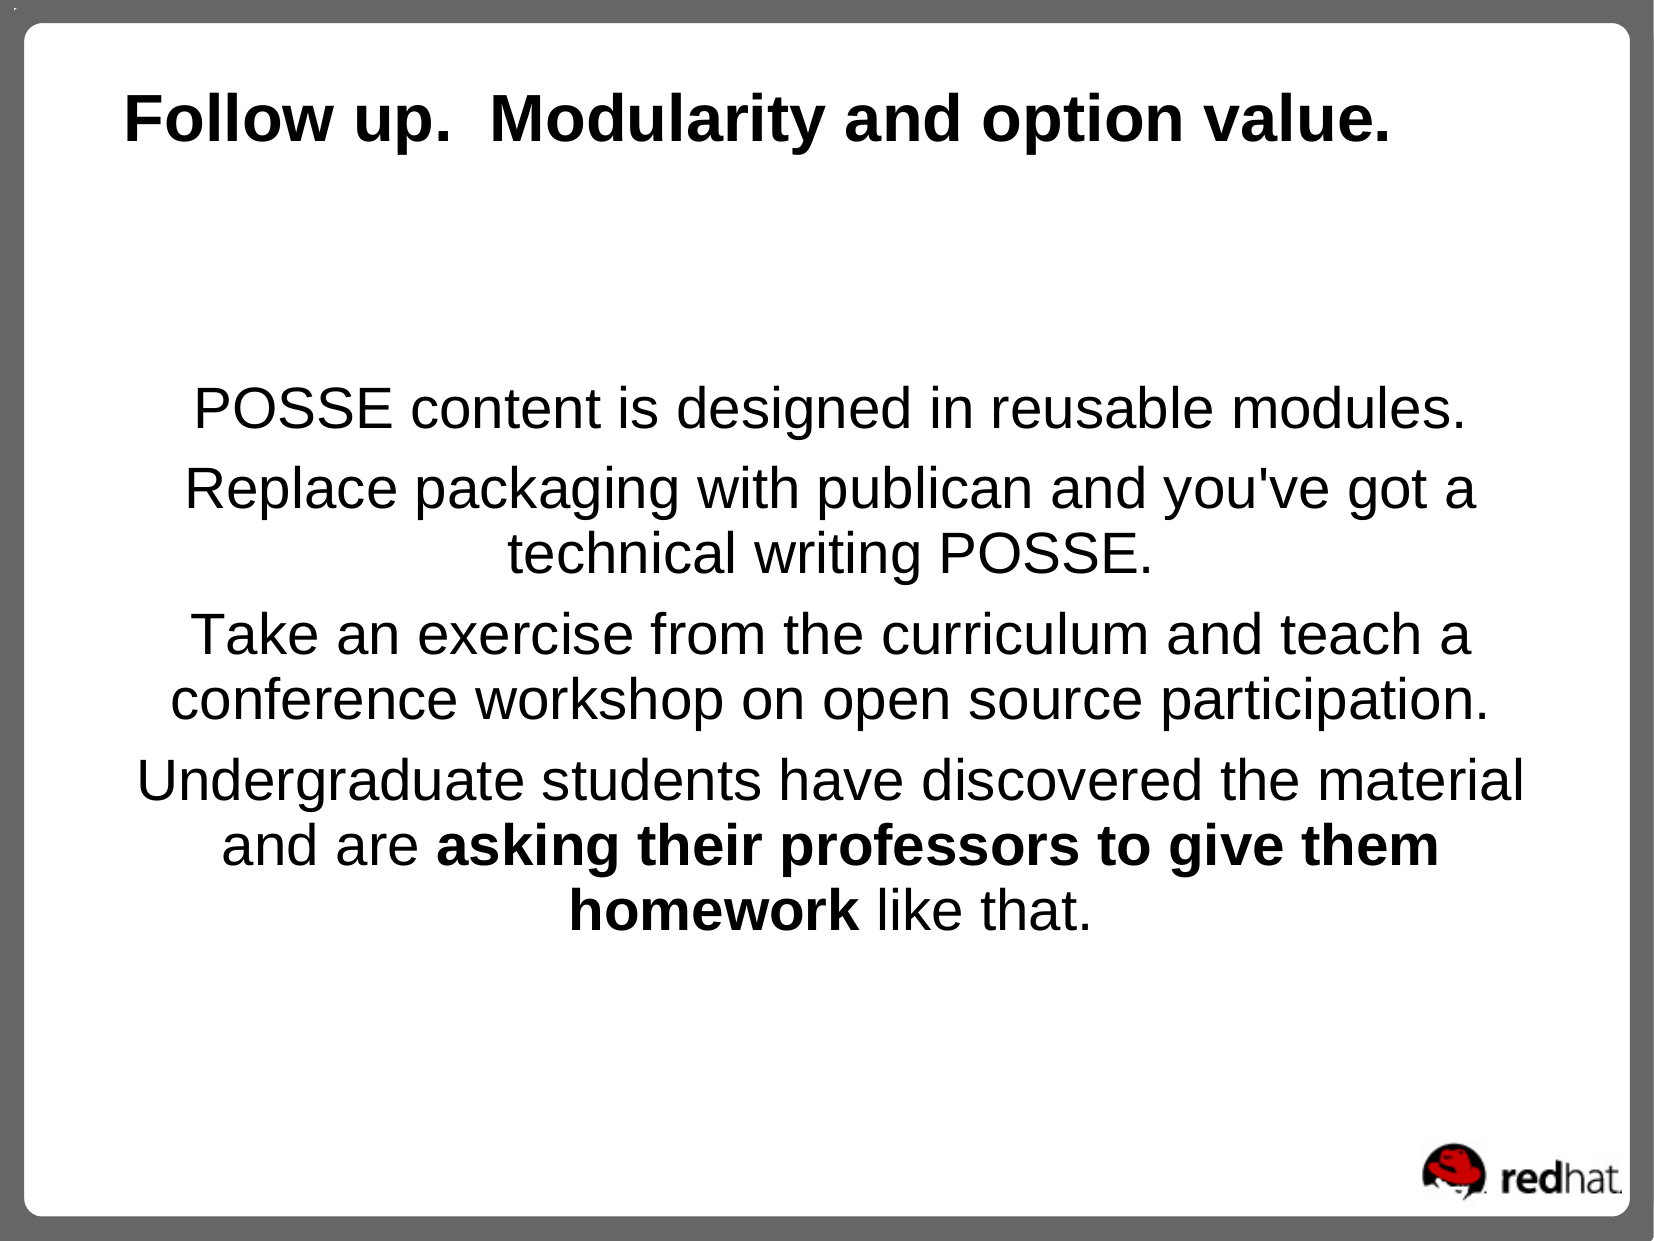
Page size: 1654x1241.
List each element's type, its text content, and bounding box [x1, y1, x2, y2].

picture [1421, 1141, 1622, 1209]
title Follow up. Modularity and option value. [123, 63, 1530, 175]
subtitle POSSE content is designed in reusable modules. Replace packaging with publican and you've got a technical writing POSSE. Take an exercise from the curriculum and teach a conference workshop on open source participation. Undergraduate students have discovered the material and are asking their professors to give them homework like that. [128, 193, 1535, 1126]
